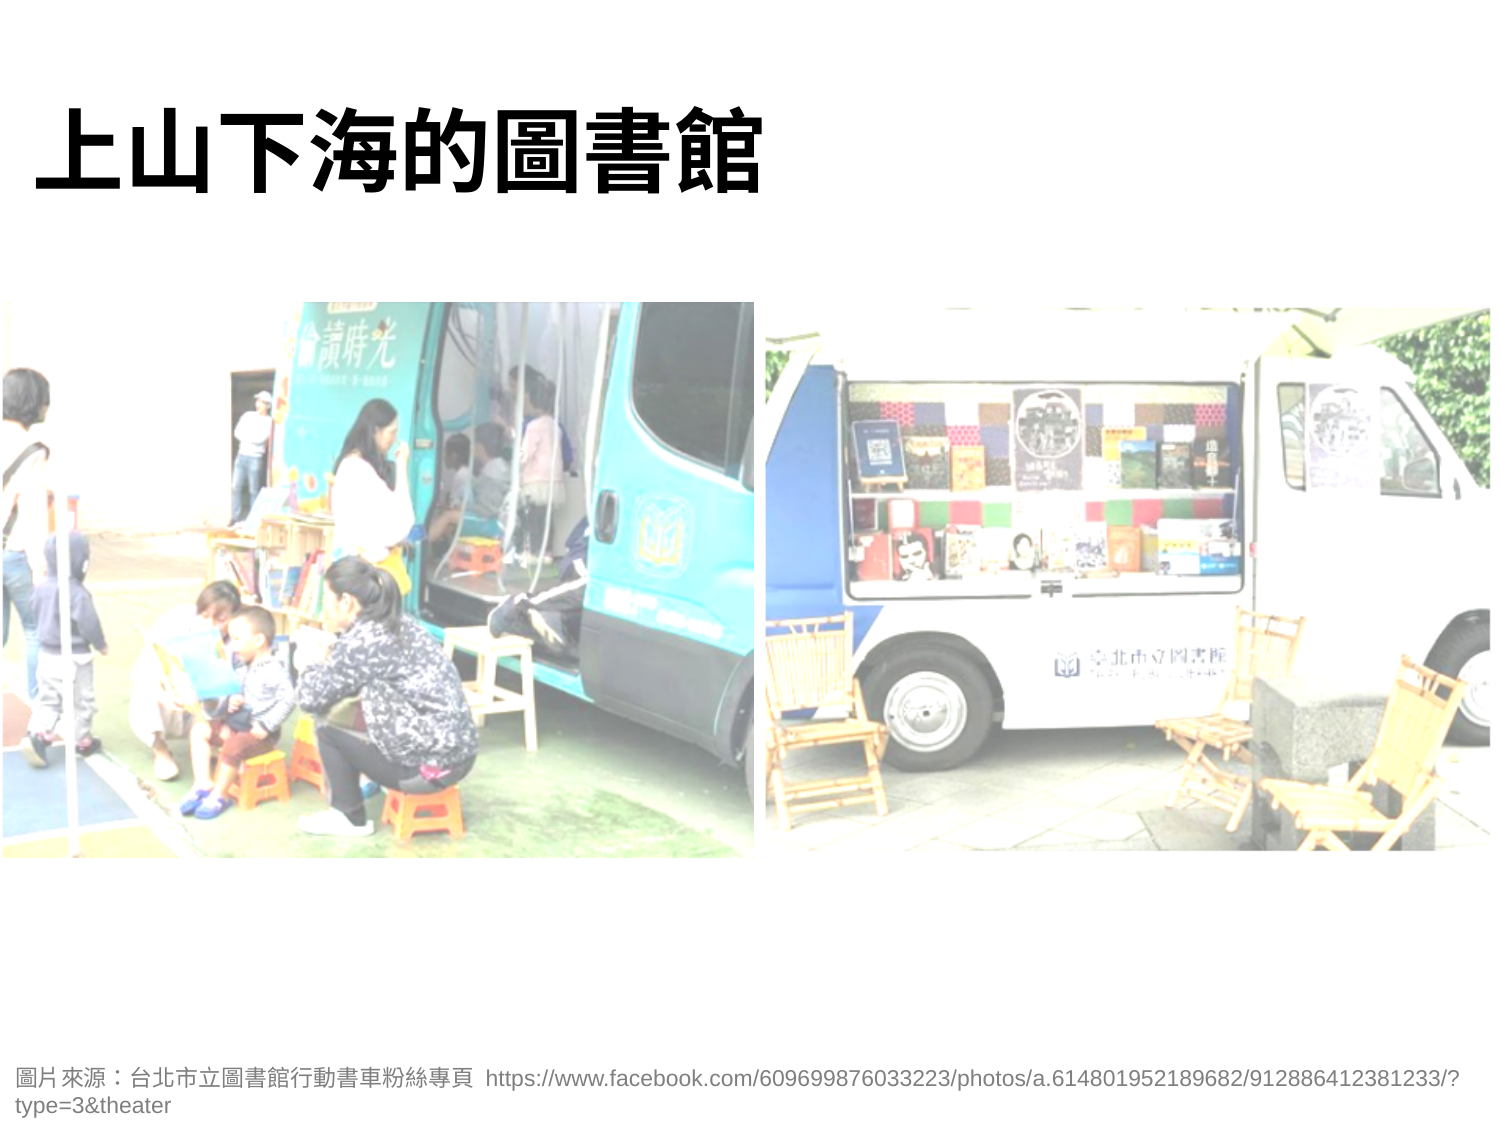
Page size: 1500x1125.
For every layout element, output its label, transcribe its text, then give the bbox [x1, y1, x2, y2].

picture [0, 302, 754, 858]
text_box 圖片來源：台北市立圖書館行動書車粉絲專頁 https://www.facebook.com/609699876033223/photos/a.614801952189682/912886412381233/?type=3&theater [0, 1056, 1500, 1125]
picture [755, 302, 1495, 859]
title 上山下海的圖書館 [17, 54, 1368, 243]
